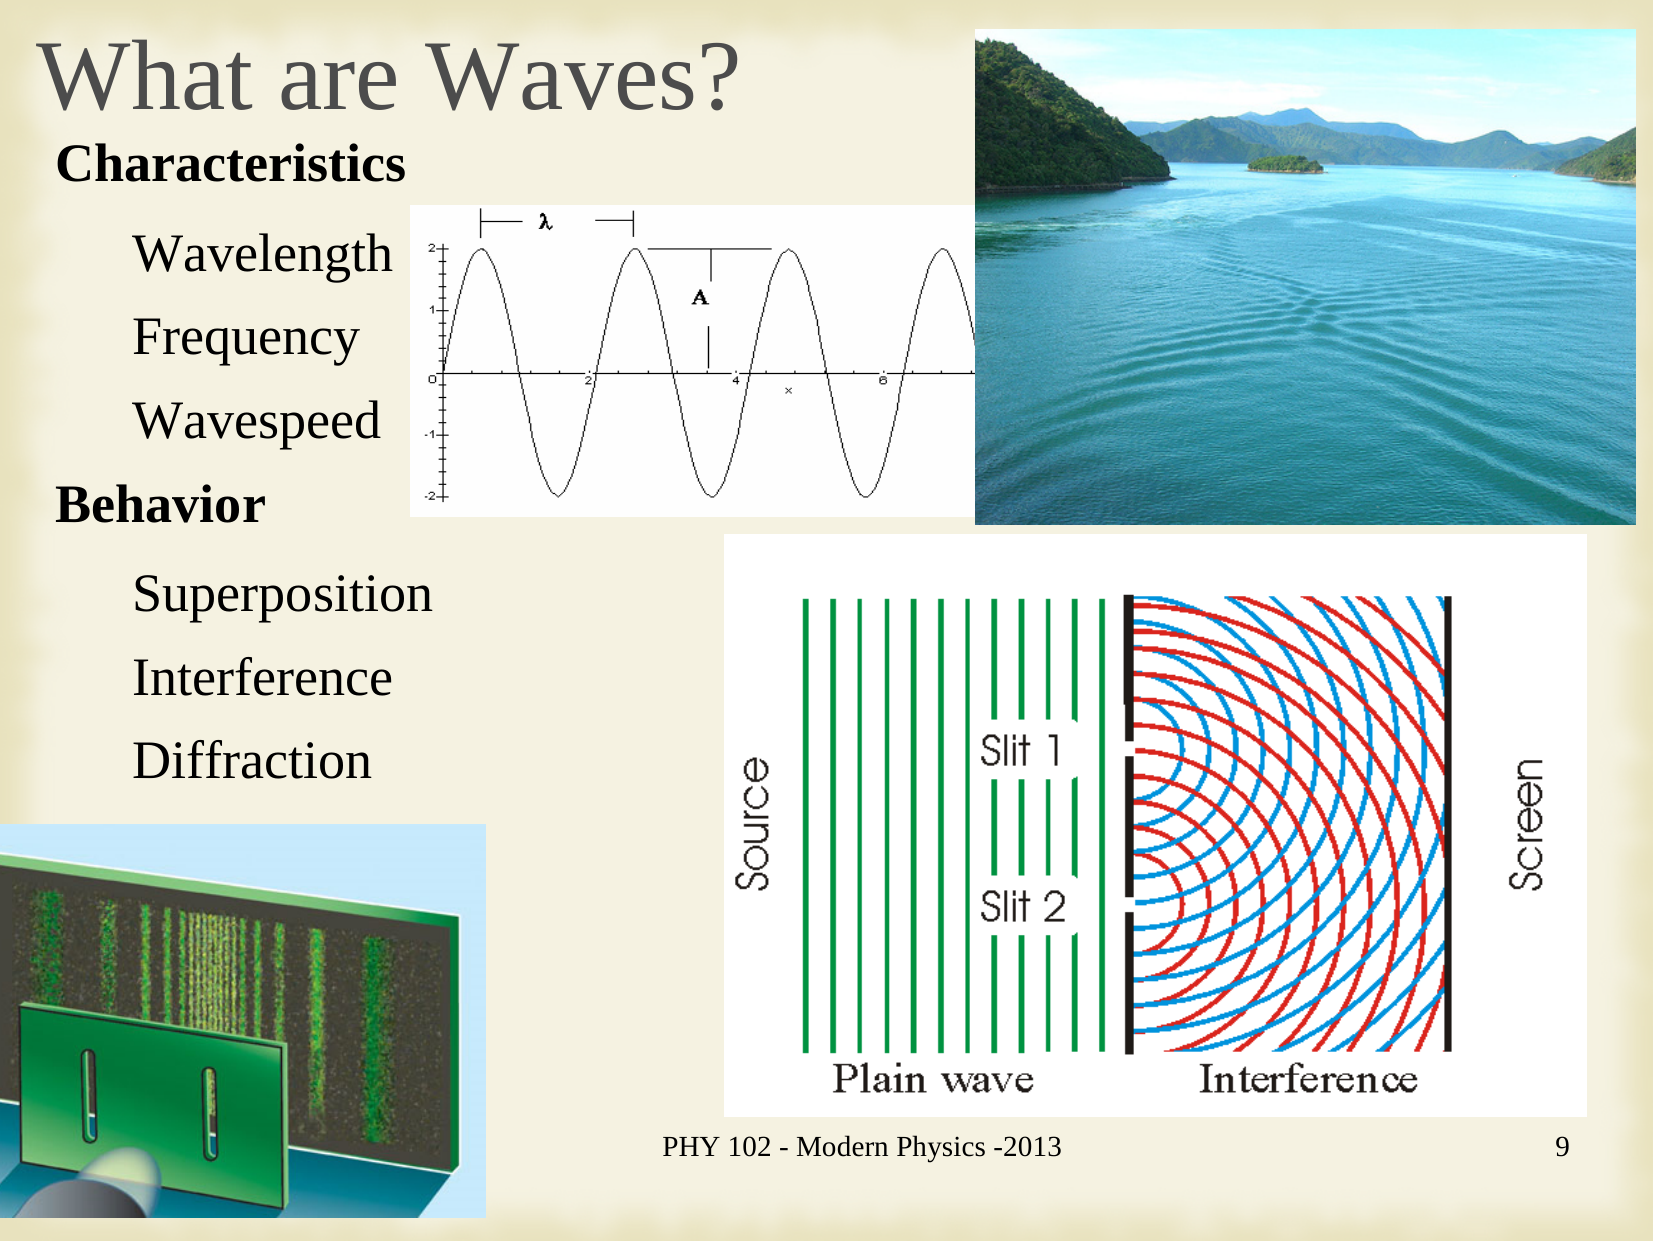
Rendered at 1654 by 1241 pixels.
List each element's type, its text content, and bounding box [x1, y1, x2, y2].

picture [0, 0, 1653, 1241]
list Characteristics Wavelength Frequency Wavespeed Behavior Superposition Interference Diffraction [37, 133, 593, 826]
title What are Waves? [0, 0, 780, 173]
